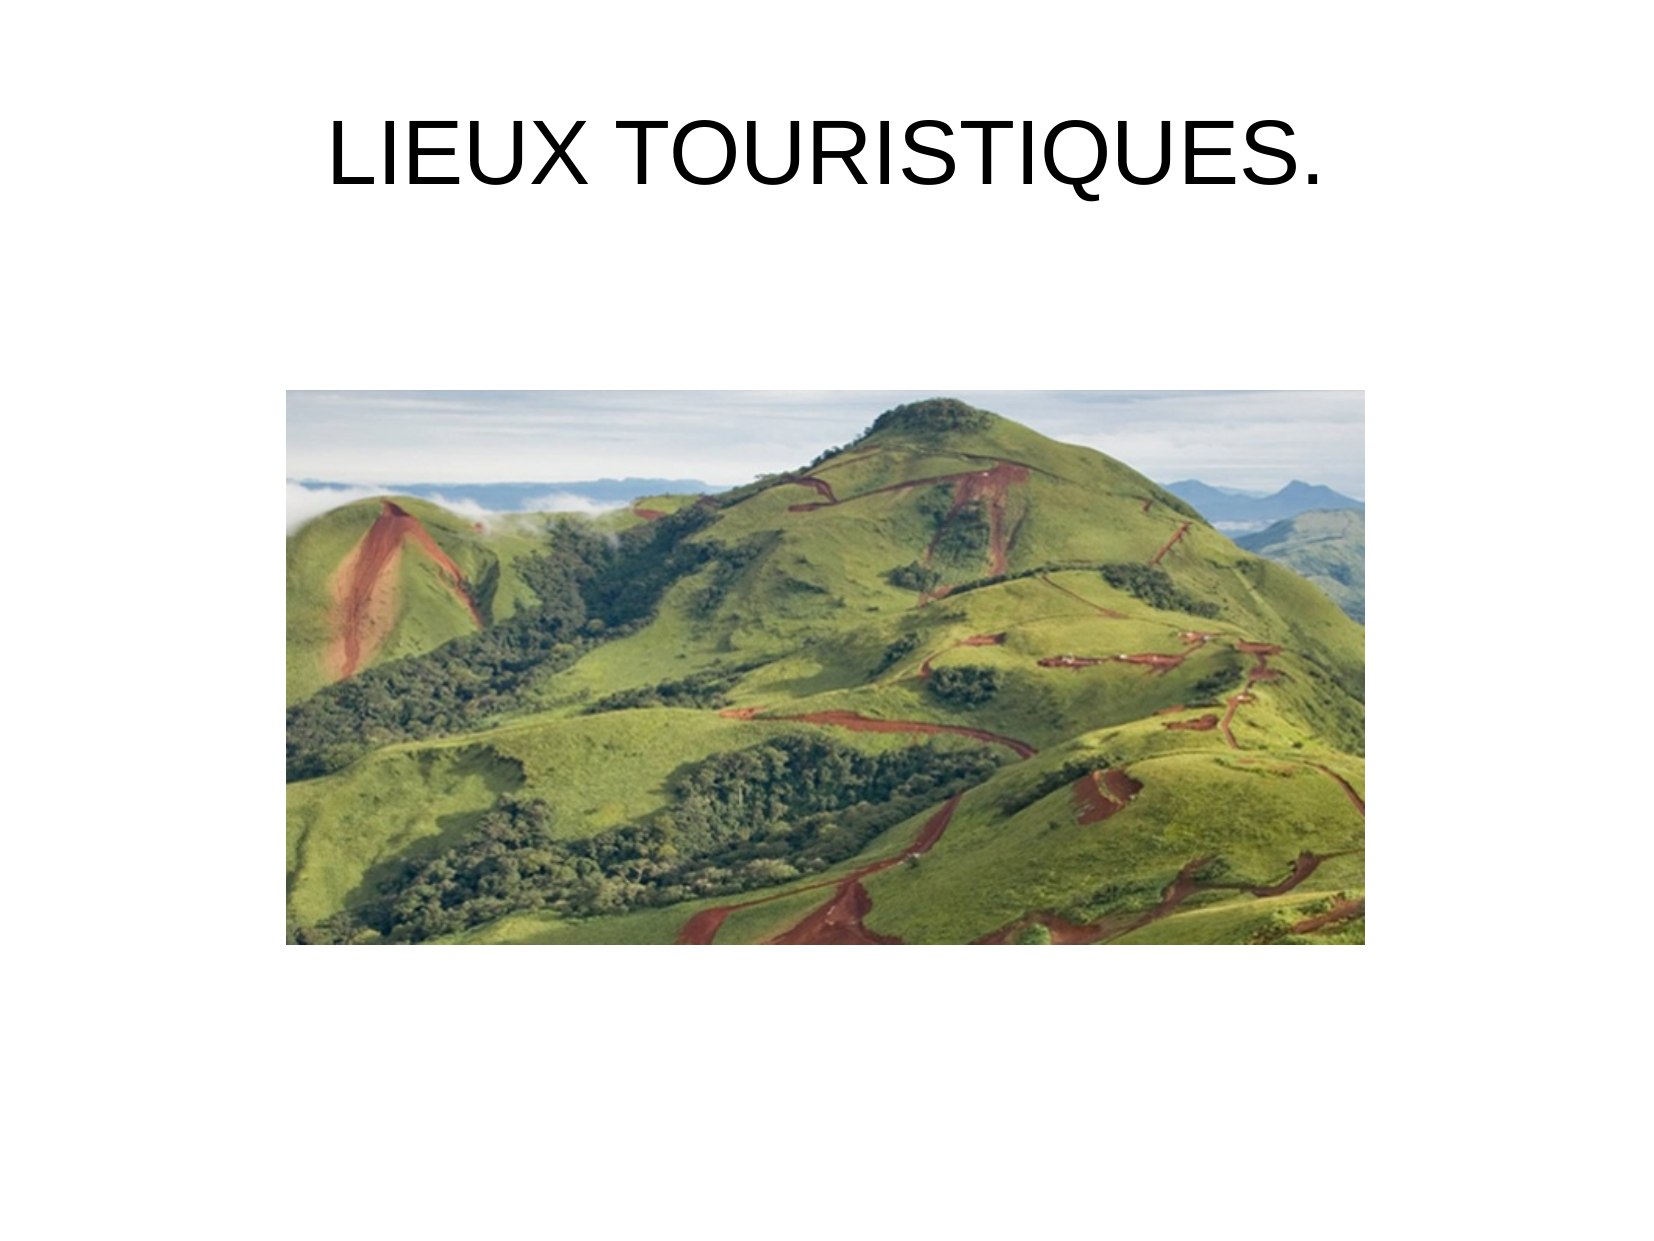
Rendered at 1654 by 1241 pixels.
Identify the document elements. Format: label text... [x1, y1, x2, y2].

title LIEUX TOURISTIQUES. [82, 49, 1571, 257]
picture [286, 390, 1365, 945]
